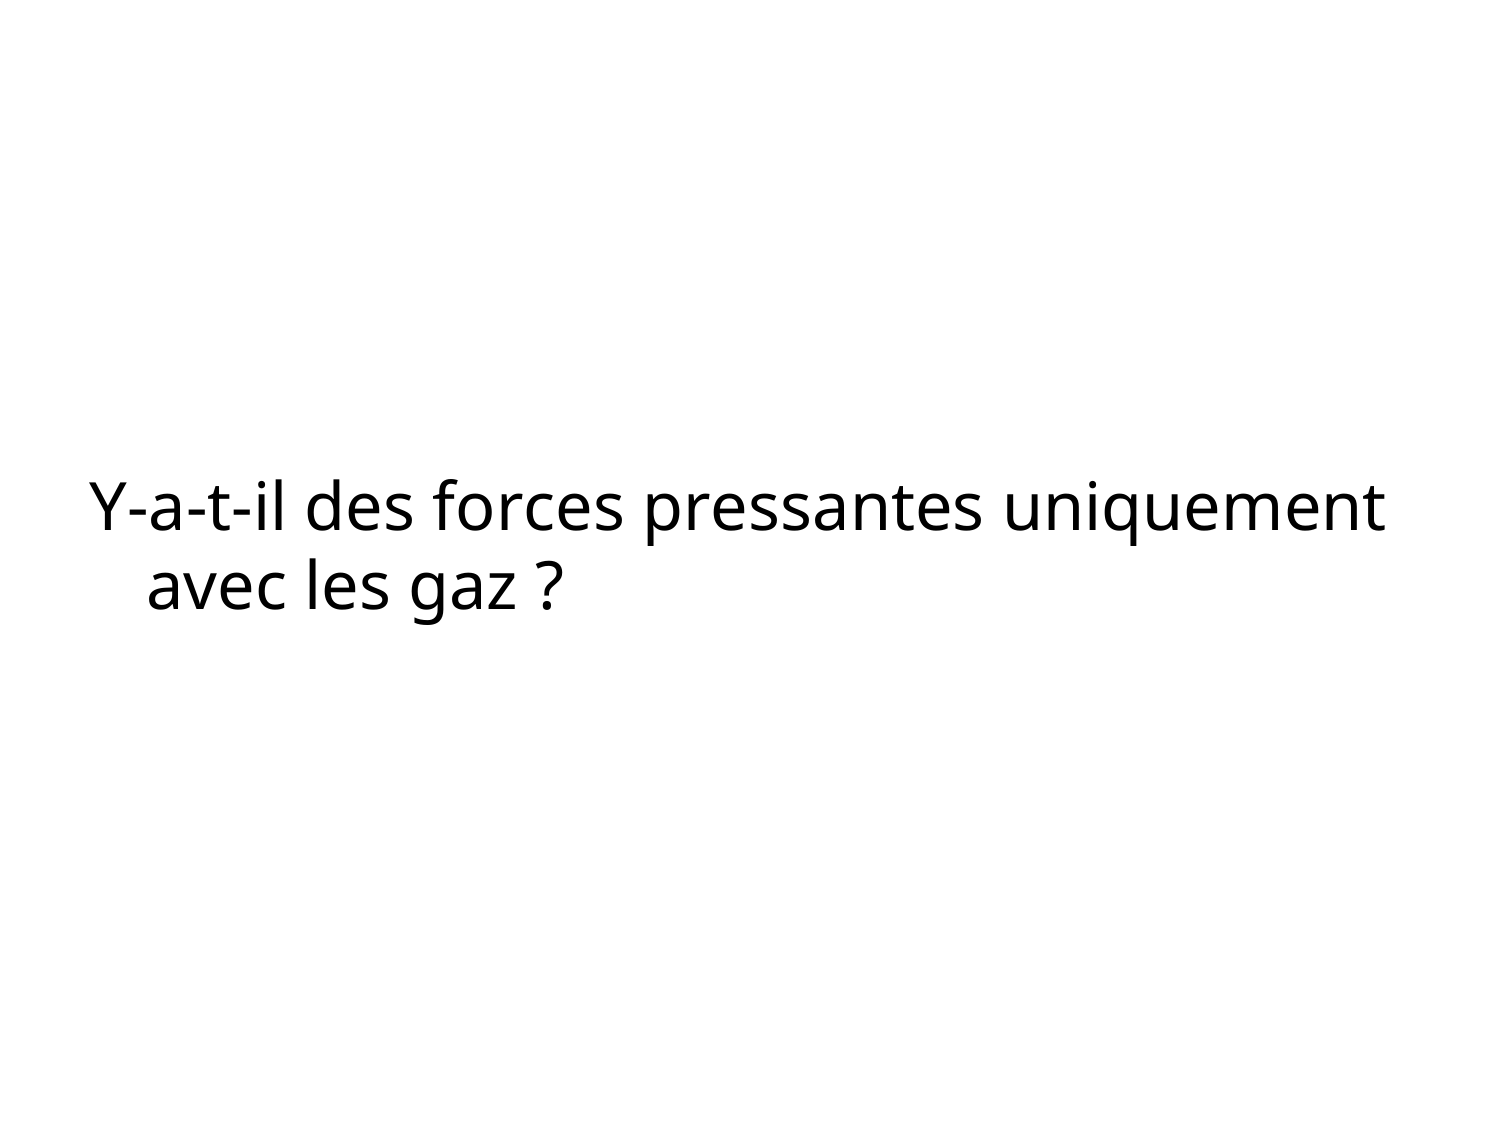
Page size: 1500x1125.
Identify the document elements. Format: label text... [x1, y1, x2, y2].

list Y-a-t-il des forces pressantes uniquement avec les gaz ? [75, 262, 1426, 1006]
